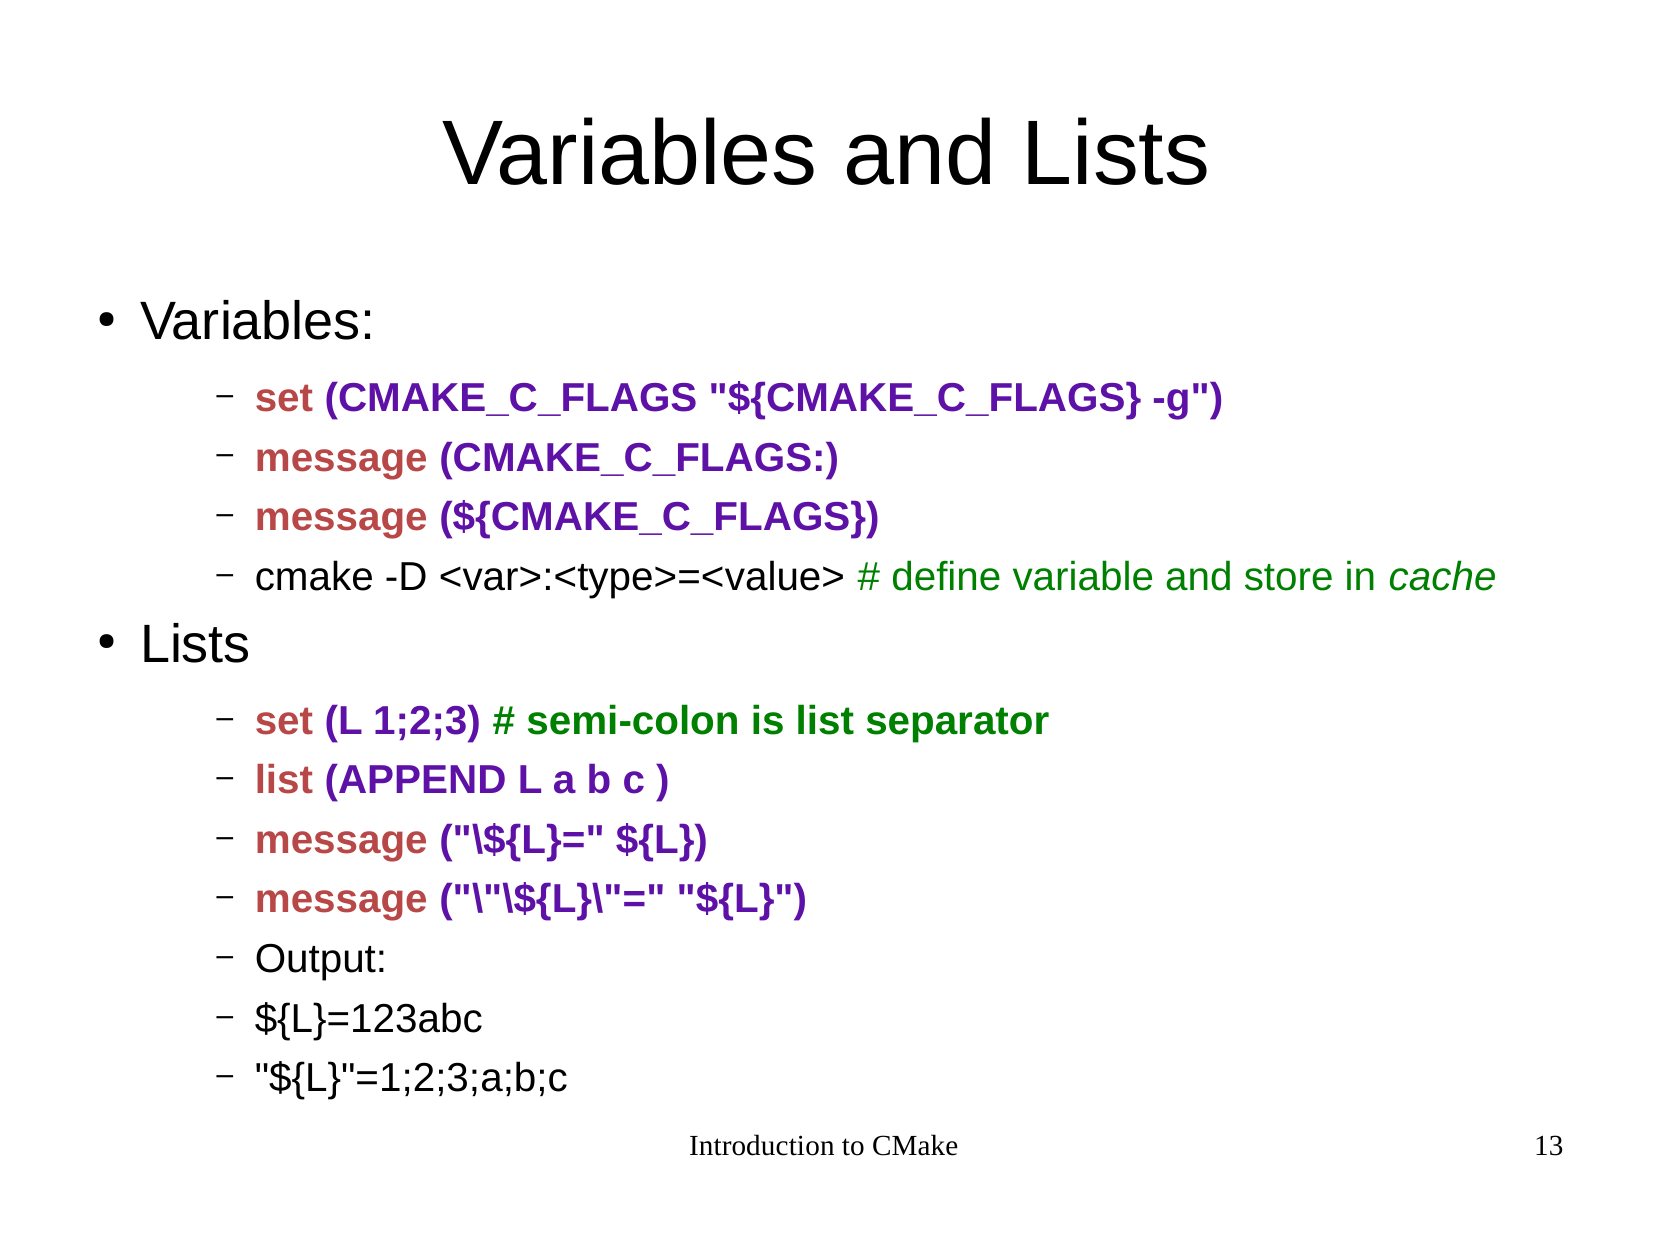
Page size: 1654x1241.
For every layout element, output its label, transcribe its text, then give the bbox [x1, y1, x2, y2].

list Variables: set (CMAKE_C_FLAGS "${CMAKE_C_FLAGS} -g") message (CMAKE_C_FLAGS:) message (${CMAKE_C_FLAGS}) cmake -D <var>:<type>=<value> # define variable and store in cache Lists set (L 1;2;3) # semi-colon is list separator list (APPEND L a b c ) message ("\${L}=" ${L}) message ("\"\${L}\"=" "${L}") Output: ${L}=123abc "${L}"=1;2;3;a;b;c [82, 290, 1571, 1109]
title Variables and Lists [82, 49, 1571, 257]
